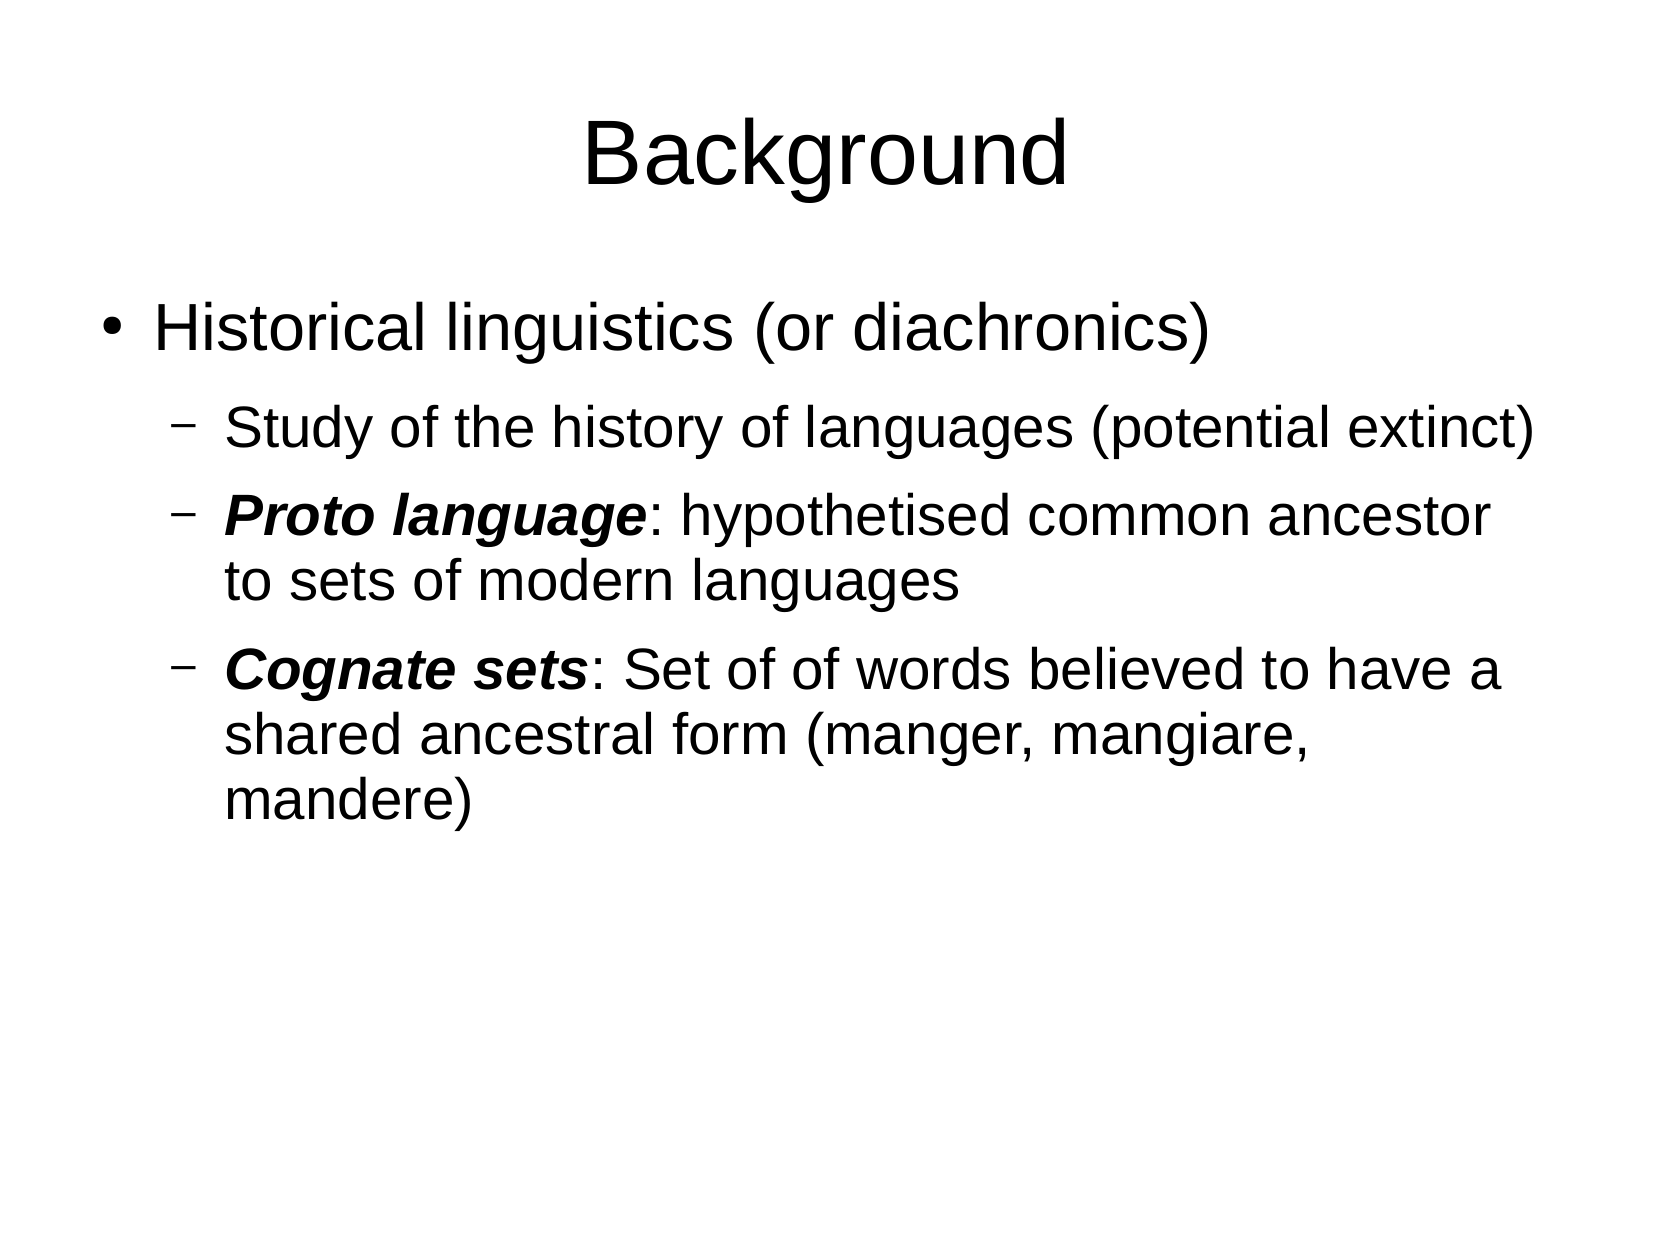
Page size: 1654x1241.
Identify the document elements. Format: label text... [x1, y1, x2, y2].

title Background [82, 49, 1571, 257]
list Historical linguistics (or diachronics) Study of the history of languages (potential extinct) Proto language: hypothetised common ancestor to sets of modern languages Cognate sets: Set of of words believed to have a shared ancestral form (manger, mangiare, mandere) [82, 290, 1538, 1010]
